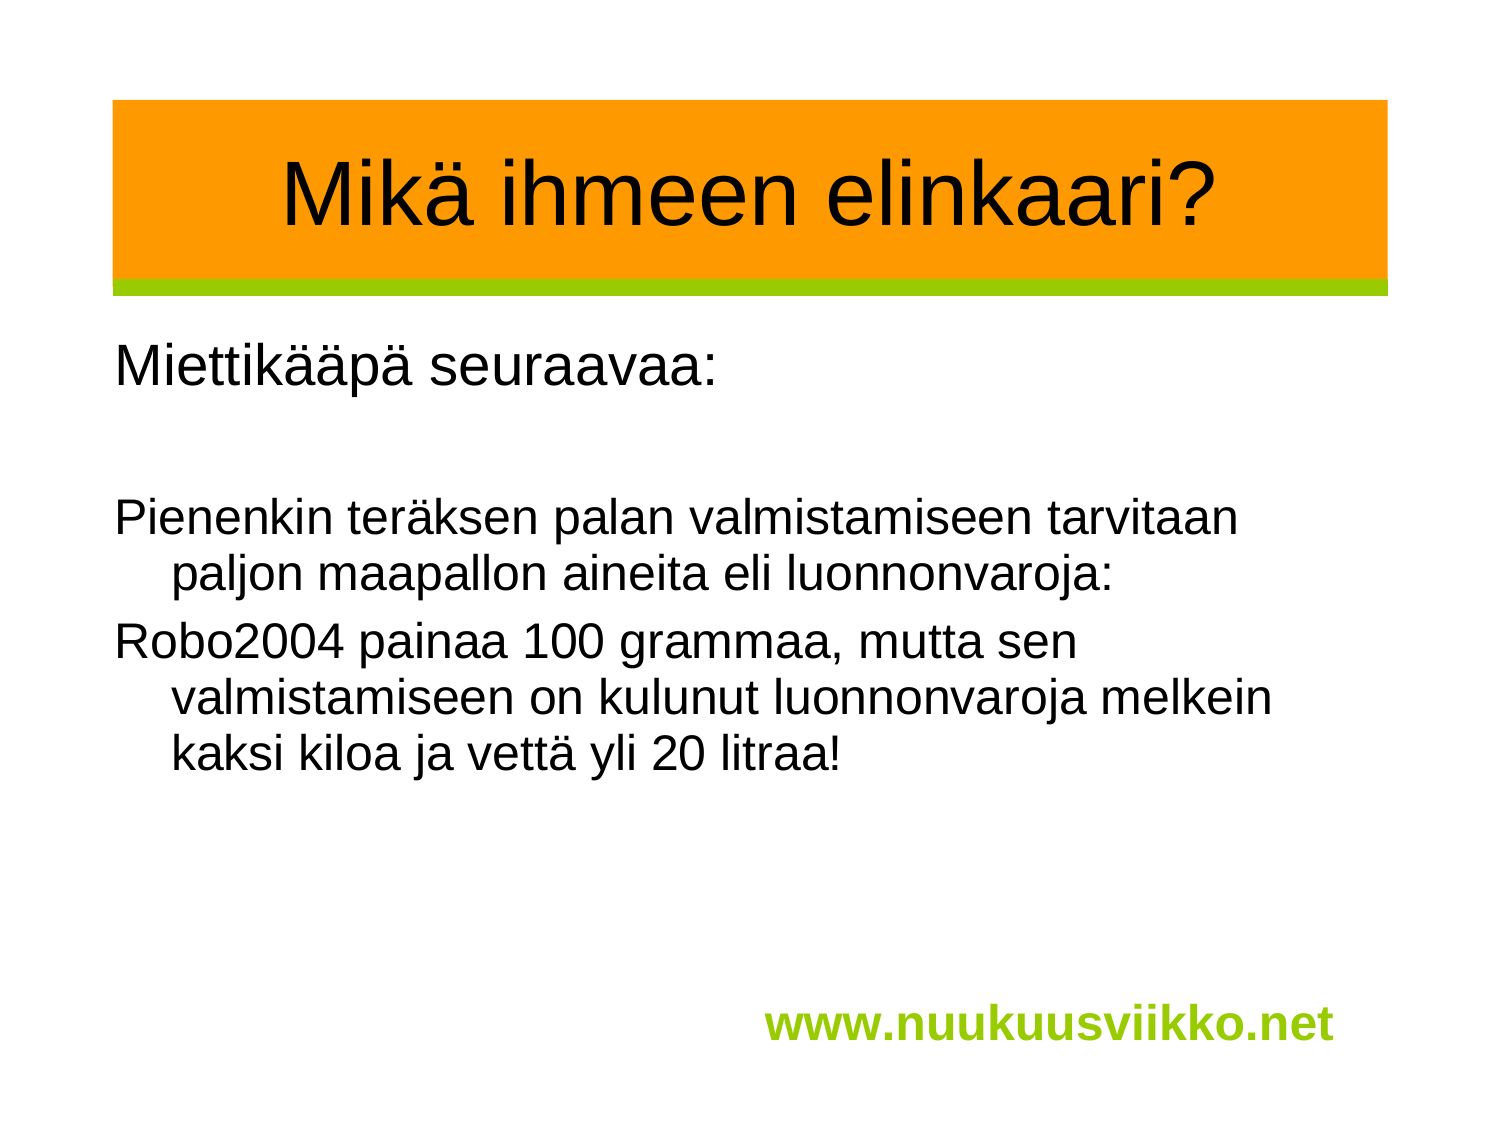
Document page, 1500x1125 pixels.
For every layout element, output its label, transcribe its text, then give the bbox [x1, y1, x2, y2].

text_box www.nuukuusviikko.net [750, 987, 1350, 1059]
list Miettikääpä seuraavaa: Pienenkin teräksen palan valmistamiseen tarvitaan paljon maapallon aineita eli luonnonvaroja: Robo2004 painaa 100 grammaa, mutta sen valmistamiseen on kulunut luonnonvaroja melkein kaksi kiloa ja vettä yli 20 litraa! [99, 324, 1388, 1125]
title Mikä ihmeen elinkaari? [112, 99, 1388, 279]
